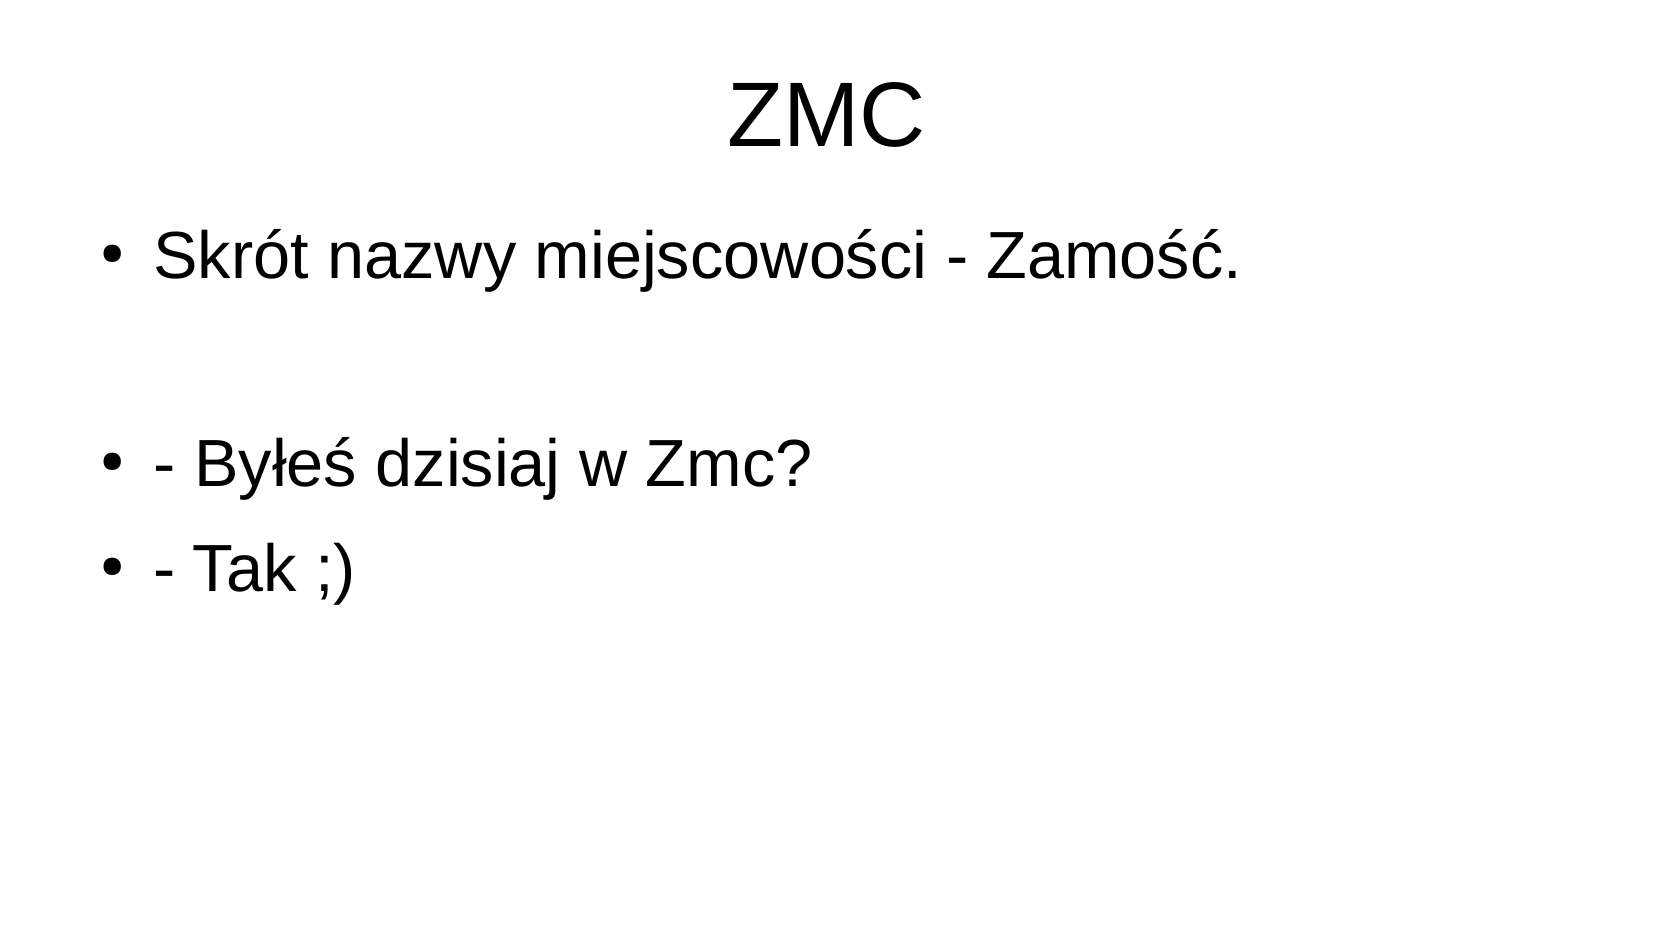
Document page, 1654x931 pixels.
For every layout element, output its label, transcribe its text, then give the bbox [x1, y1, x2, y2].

title ZMC [82, 37, 1571, 193]
list Skrót nazwy miejscowości - Zamość. - Byłeś dzisiaj w Zmc? - Tak ;) [82, 217, 1571, 758]
